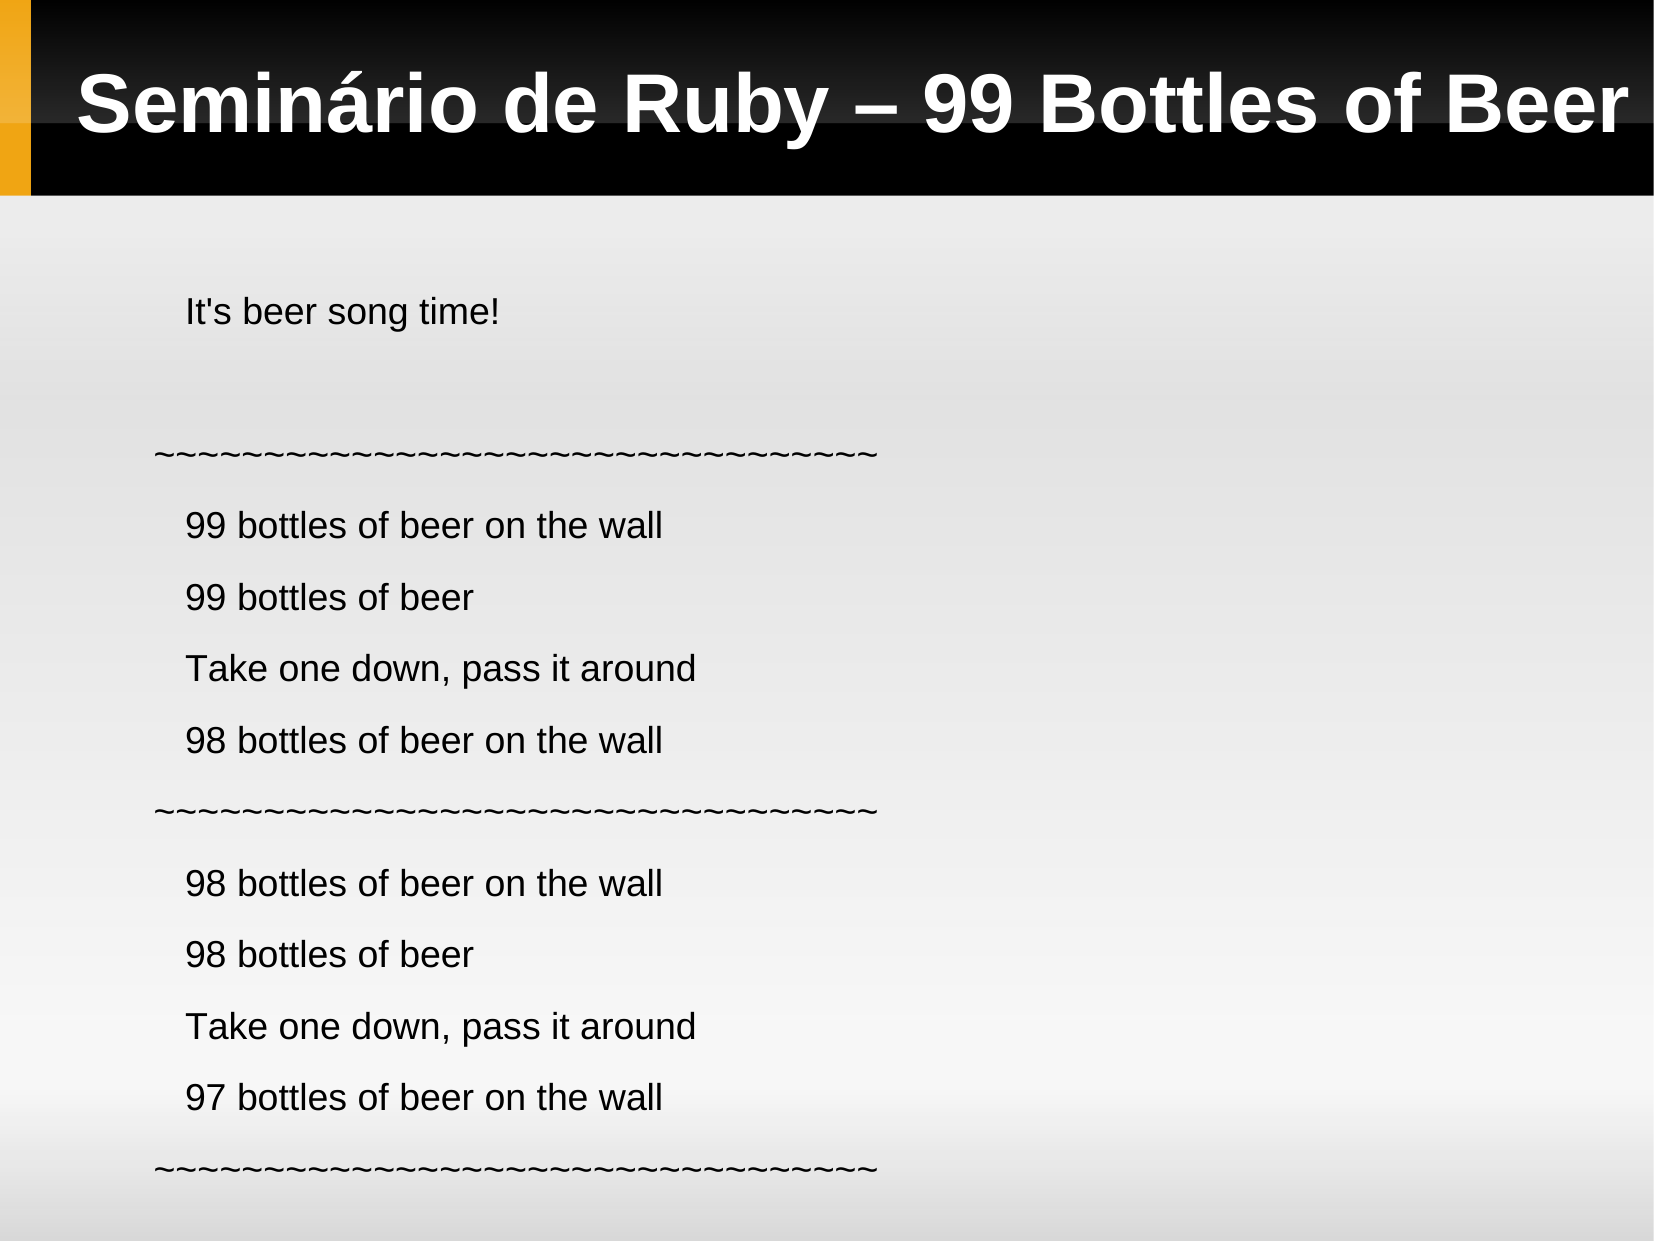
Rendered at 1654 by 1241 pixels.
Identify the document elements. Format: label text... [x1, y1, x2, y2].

title Seminário de Ruby – 99 Bottles of Beer [76, 7, 1654, 200]
picture [0, 0, 1654, 1241]
list It's beer song time! ~~~~~~~~~~~~~~~~~~~~~~~~~~~~~~~~~ 99 bottles of beer on the wall 99 bottles of beer Take one down, pass it around 98 bottles of beer on the wall ~~~~~~~~~~~~~~~~~~~~~~~~~~~~~~~~~ 98 bottles of beer on the wall 98 bottles of beer Take one down, pass it around 97 bottles of beer on the wall ~~~~~~~~~~~~~~~~~~~~~~~~~~~~~~~~~ [82, 290, 1571, 1241]
